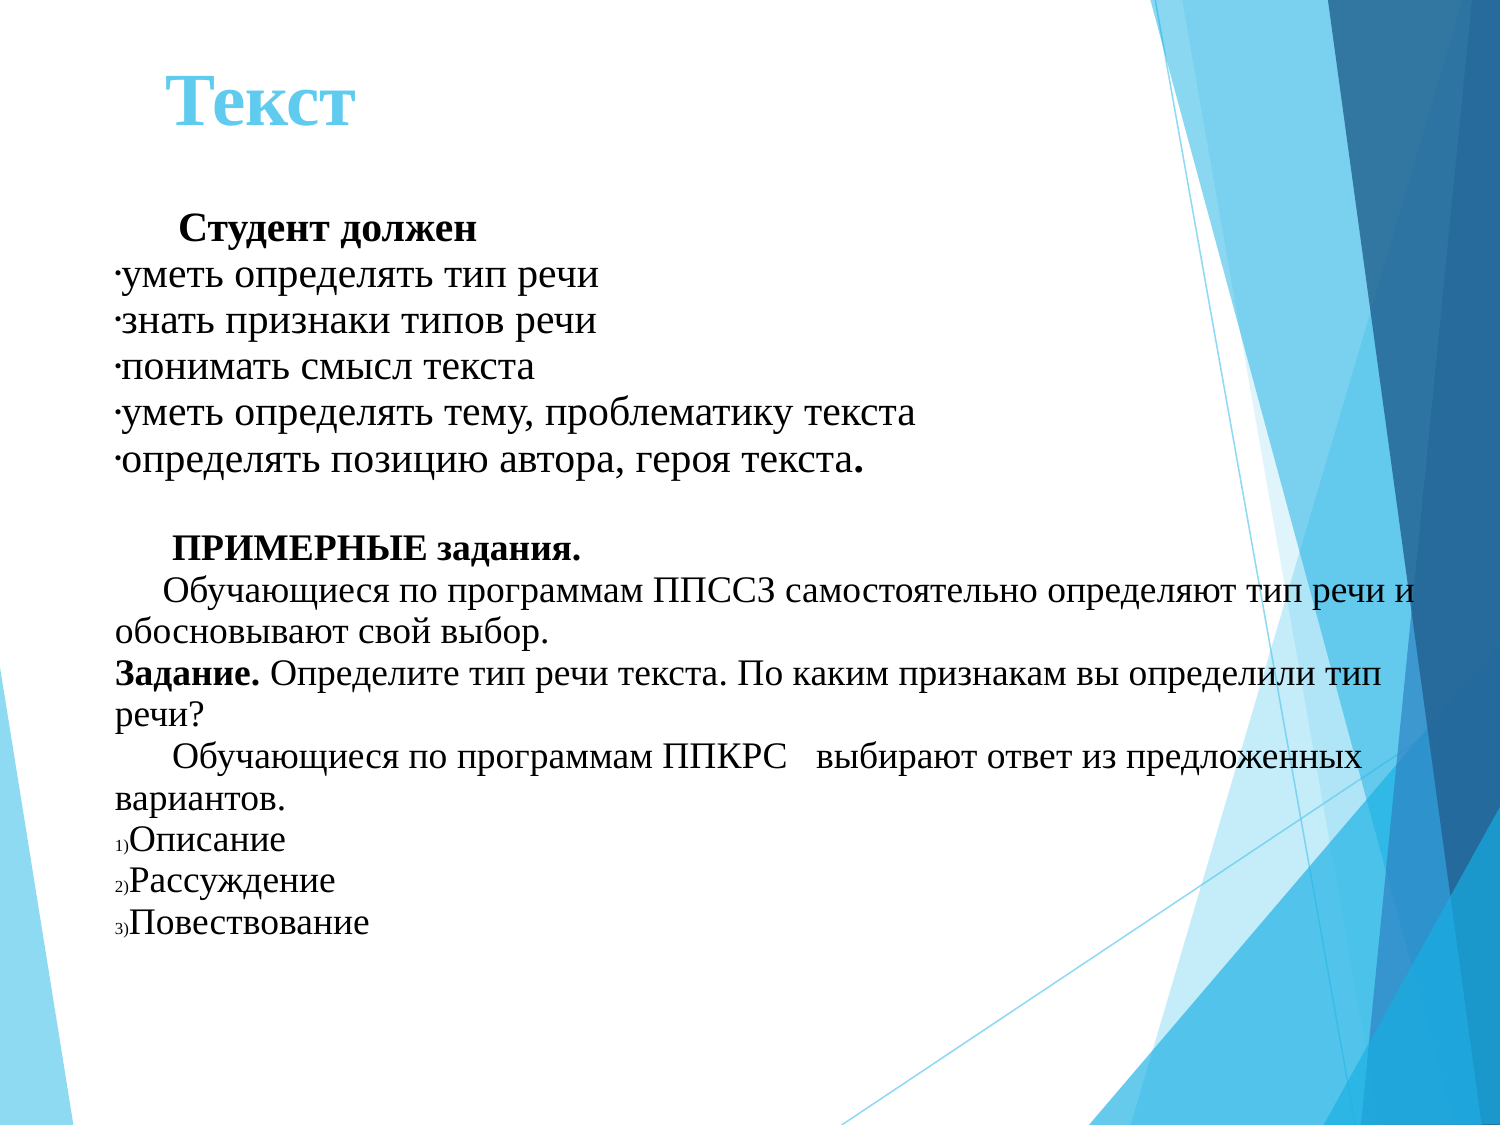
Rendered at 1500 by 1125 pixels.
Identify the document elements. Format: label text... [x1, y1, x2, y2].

title Текст [150, 42, 1500, 231]
text_box Студент должен уметь определять тип речи знать признаки типов речи понимать смысл текста уметь определять тему, проблематику текста определять позицию автора, героя текста. ПРИМЕРНЫЕ задания. Обучающиеся по программам ППССЗ самостоятельно определяют тип речи и обосновывают свой выбор. Задание. Определите тип речи текста. По каким признакам вы определили тип речи? Обучающиеся по программам ППКРС выбирают ответ из предложенных вариантов. Описание Рассуждение Повествование [100, 196, 1447, 951]
